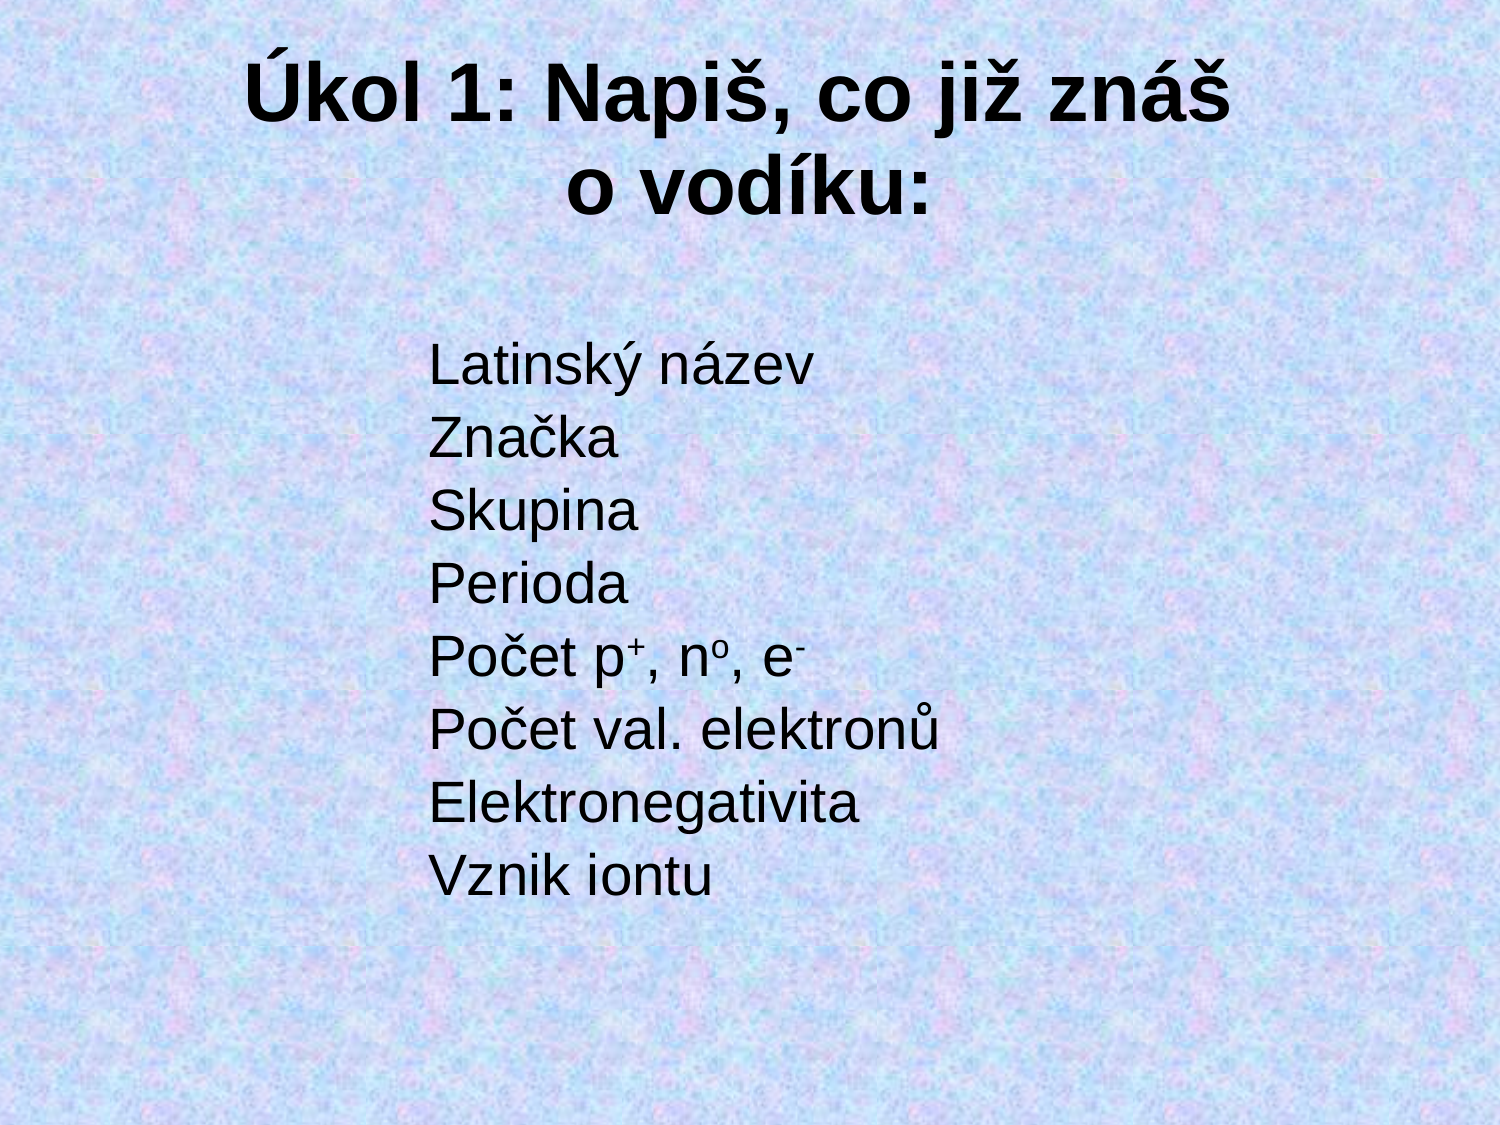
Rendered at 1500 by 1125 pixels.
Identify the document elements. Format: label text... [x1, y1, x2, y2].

picture [0, 0, 1500, 1125]
list Latinský název Značka Skupina Perioda Počet p+, no, e- Počet val. elektronů Elektronegativita Vznik iontu [413, 250, 1076, 1125]
title Úkol 1: Napiš, co již znáš o vodíku: [75, 31, 1426, 247]
